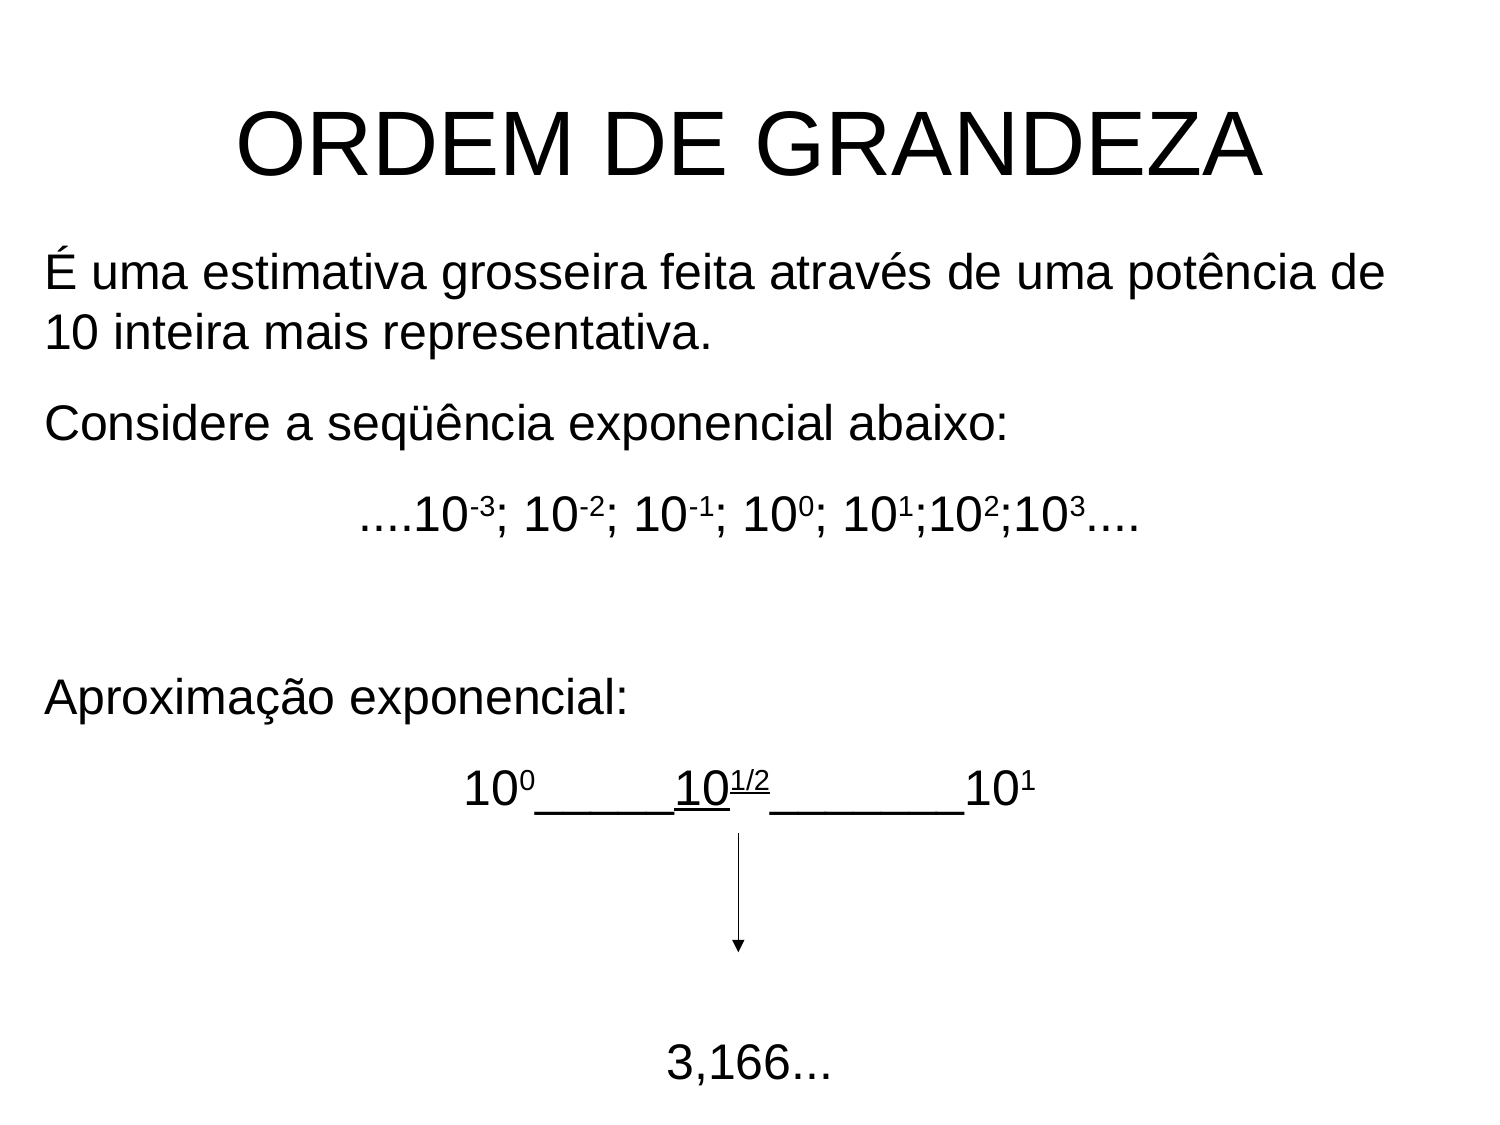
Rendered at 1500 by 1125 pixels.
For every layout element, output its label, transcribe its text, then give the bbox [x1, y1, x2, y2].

text_box É uma estimativa grosseira feita através de uma potência de 10 inteira mais representativa. Considere a seqüência exponencial abaixo: ....10-3; 10-2; 10-1; 100; 101;102;103.... Aproximação exponencial: 100_____101/2_______101 3,166... [29, 231, 1471, 1098]
title ORDEM DE GRANDEZA [75, 45, 1426, 231]
